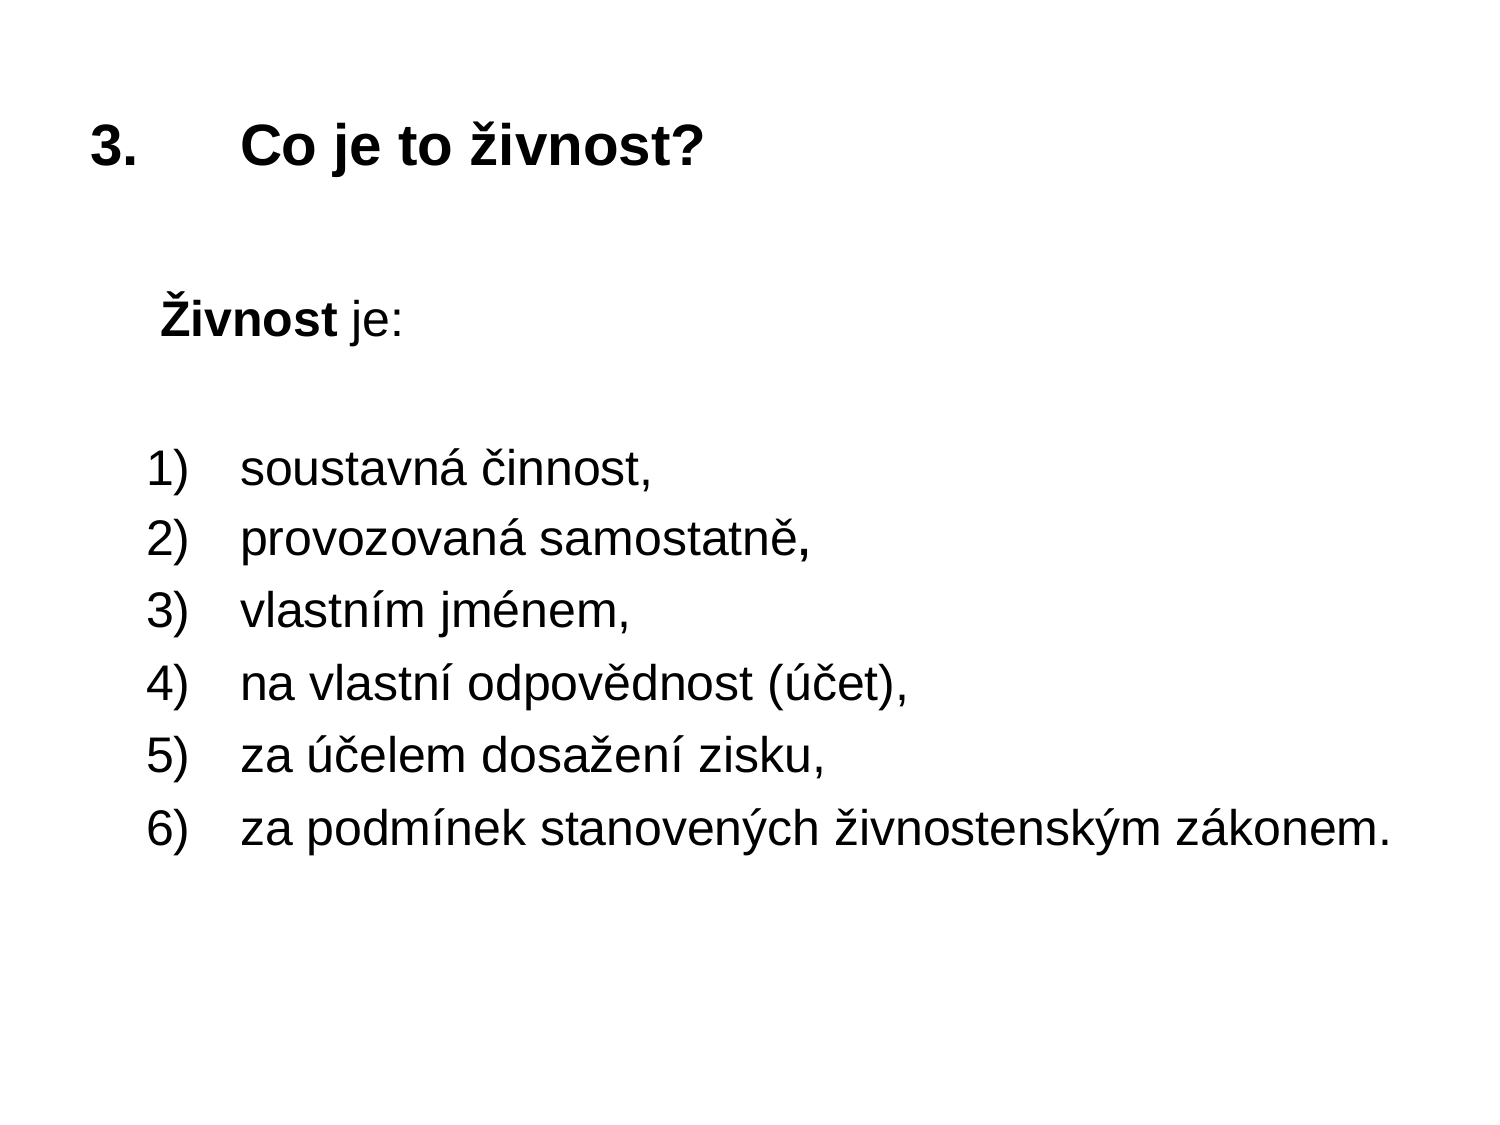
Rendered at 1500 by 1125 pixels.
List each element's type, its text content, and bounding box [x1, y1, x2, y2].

title 3. Co je to živnost? [75, 45, 1426, 233]
list Živnost je: 1) soustavná činnost, 2) provozovaná samostatně, 3) vlastním jménem, 4) na vlastní odpovědnost (účet), 5) za účelem dosažení zisku, 6) za podmínek stanovených živnostenským zákonem. [75, 262, 1426, 1006]
